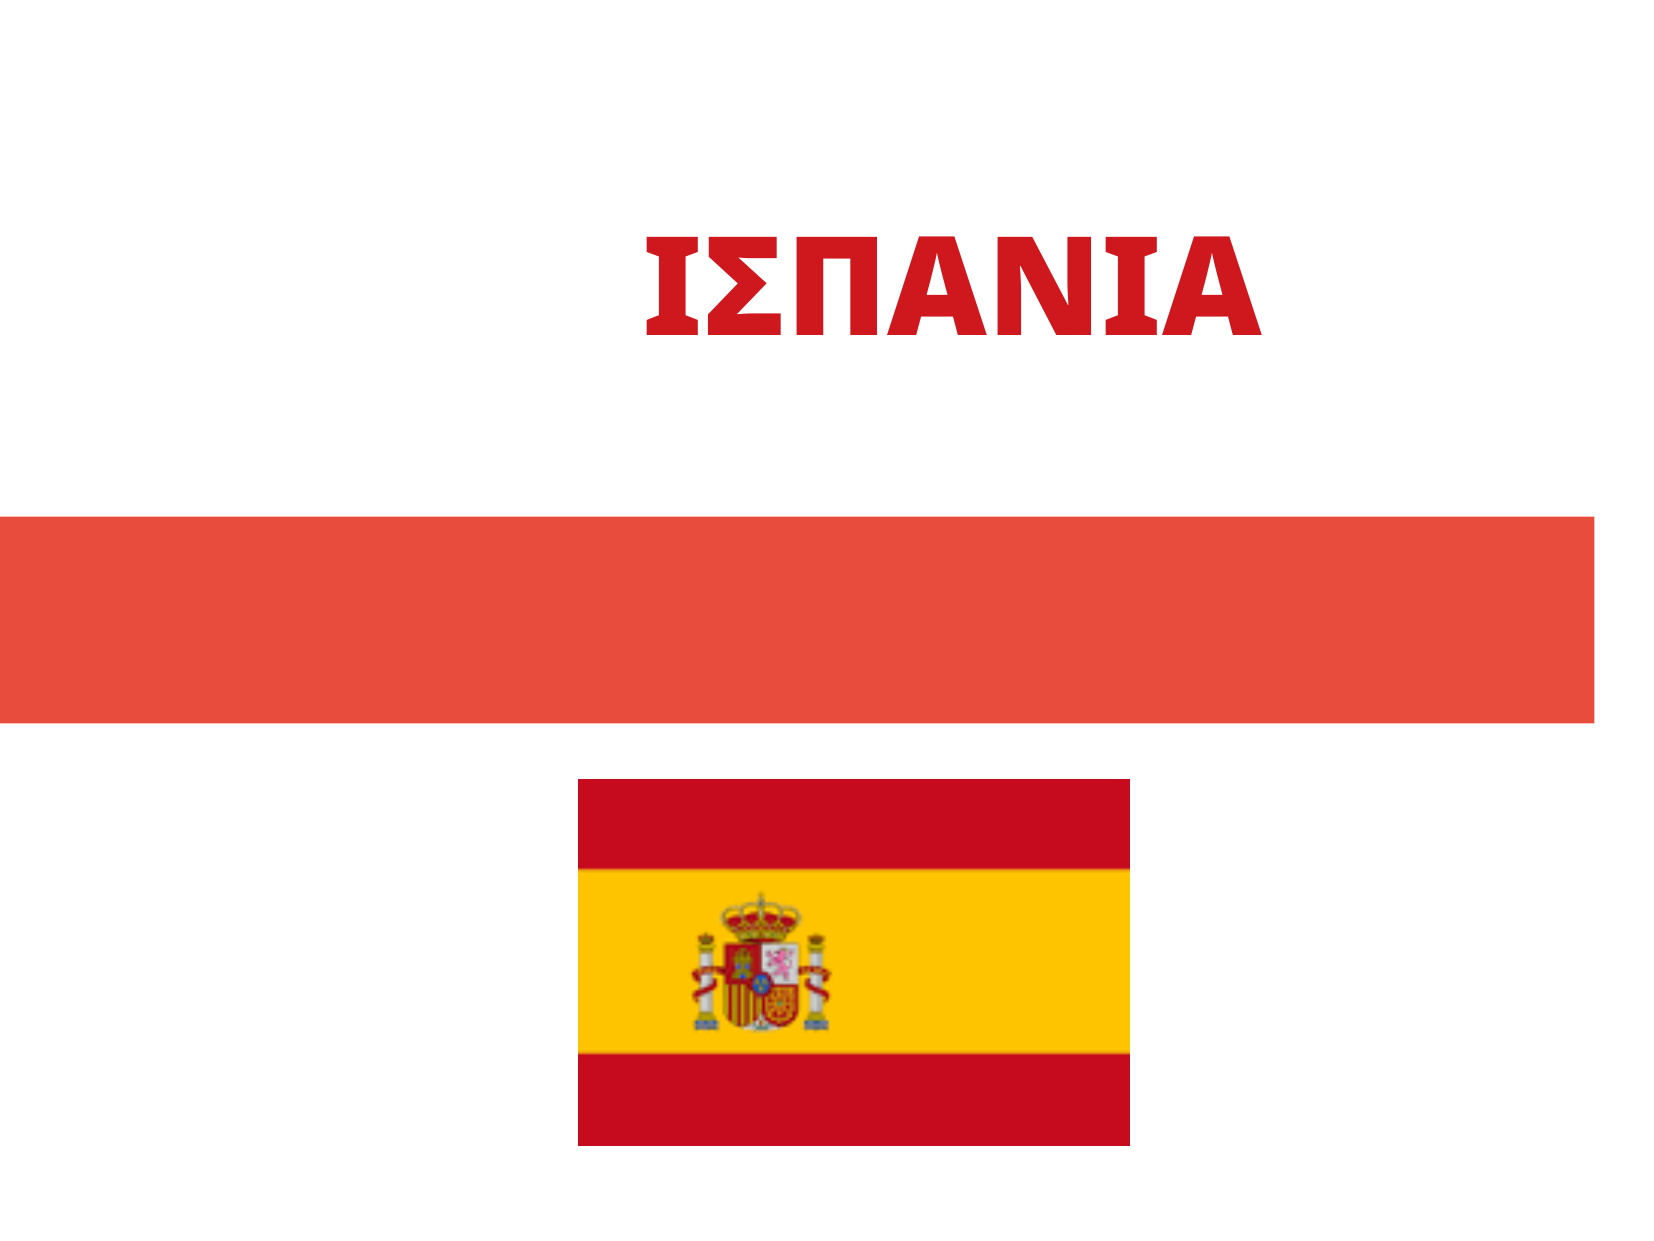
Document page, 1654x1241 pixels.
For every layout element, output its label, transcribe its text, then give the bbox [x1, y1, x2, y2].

picture [578, 779, 1130, 1146]
title ΙΣΠΑΝΙΑ [70, 188, 1607, 337]
